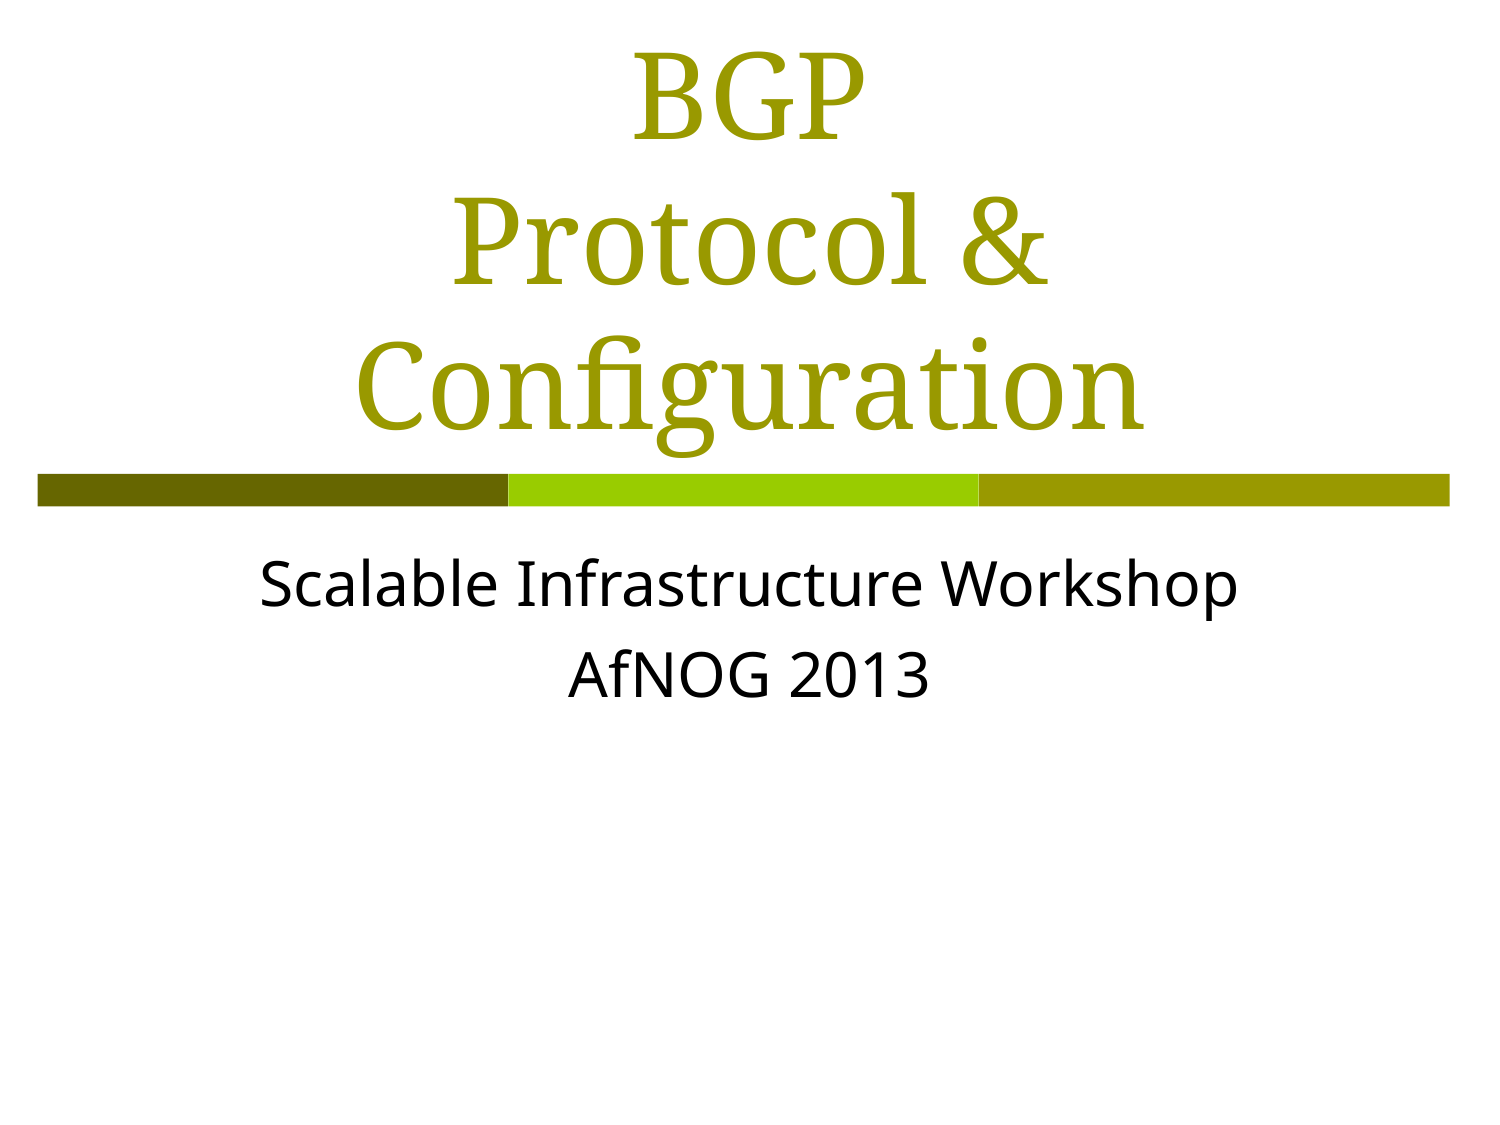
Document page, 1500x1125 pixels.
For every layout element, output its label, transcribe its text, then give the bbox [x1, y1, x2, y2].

subtitle Scalable Infrastructure Workshop AfNOG 2013 [225, 536, 1276, 899]
title BGP Protocol & Configuration [112, 10, 1388, 462]
